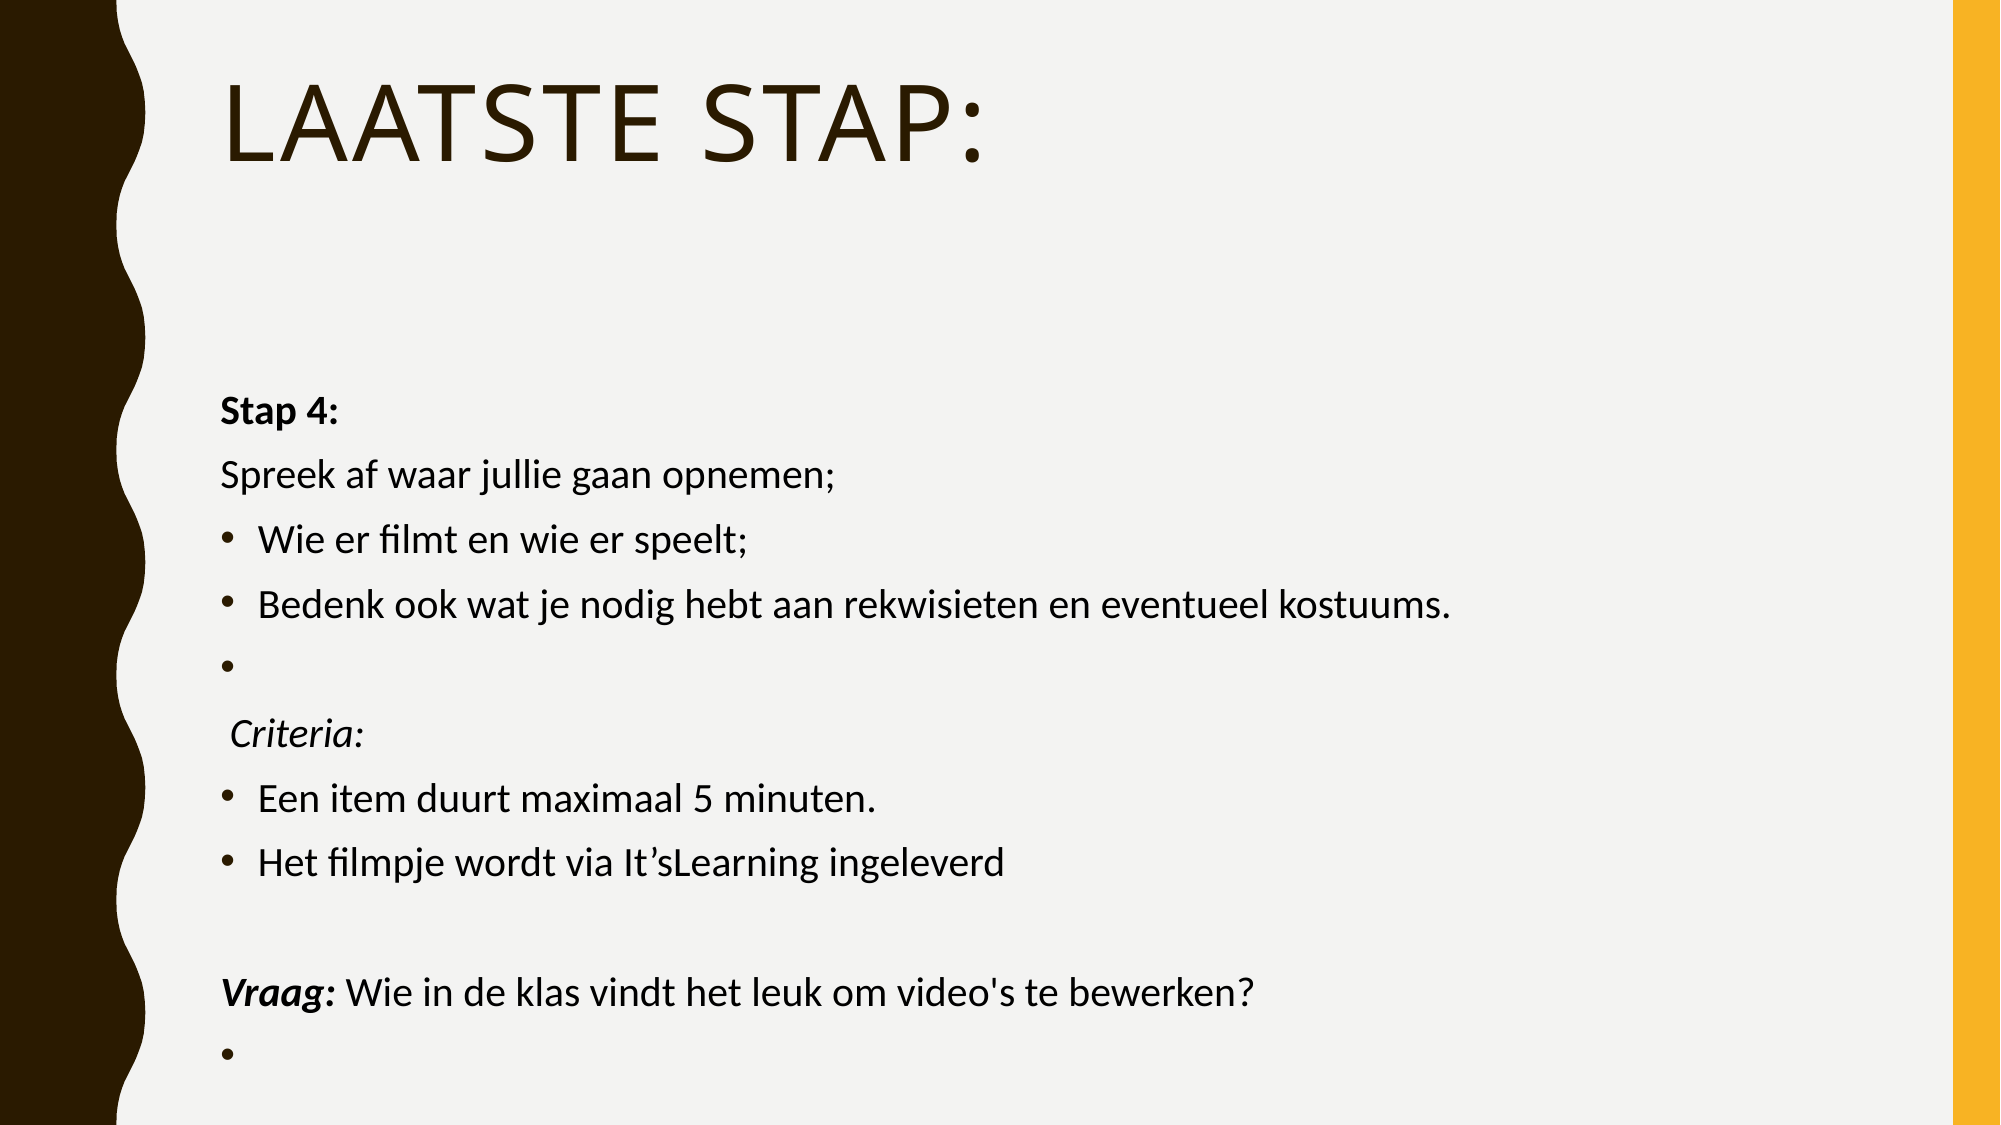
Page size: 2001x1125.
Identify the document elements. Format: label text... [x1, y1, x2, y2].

list Stap 4: Spreek af waar jullie gaan opnemen; Wie er filmt en wie er speelt; Bedenk ook wat je nodig hebt aan rekwisieten en eventueel kostuums. Criteria: Een item duurt maximaal 5 minuten. Het filmpje wordt via It’sLearning ingeleverd Vraag: Wie in de klas vindt het leuk om video's te bewerken? [205, 375, 1876, 1063]
title Laatste stap: [205, 62, 1876, 308]
